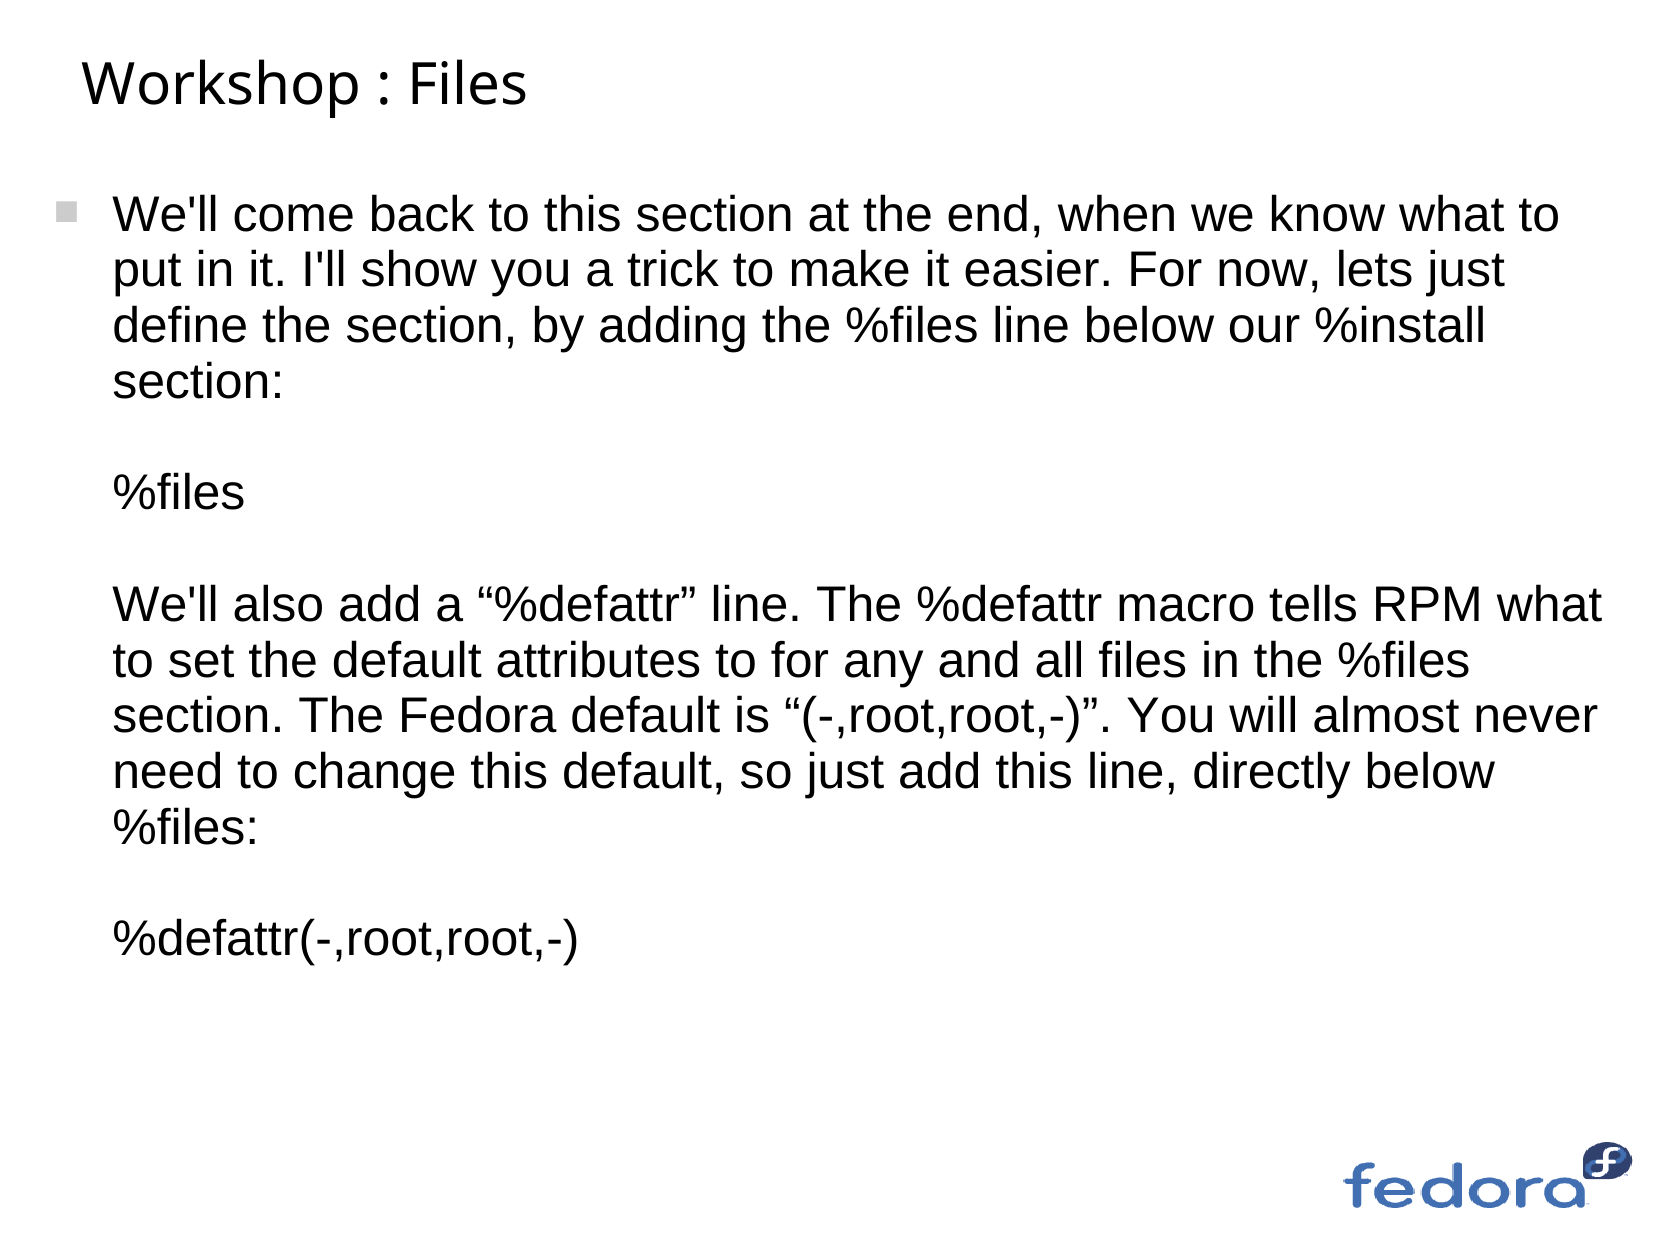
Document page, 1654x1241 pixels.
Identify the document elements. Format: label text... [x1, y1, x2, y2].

picture [1332, 1124, 1651, 1227]
list We'll come back to this section at the end, when we know what to put in it. I'll show you a trick to make it easier. For now, lets just define the section, by adding the %files line below our %install section: %files We'll also add a “%defattr” line. The %defattr macro tells RPM what to set the default attributes to for any and all files in the %files section. The Fedora default is “(-,root,root,-)”. You will almost never need to change this default, so just add this line, directly below %files: %defattr(-,root,root,-) [0, 114, 1625, 1078]
title Workshop : Files [81, 23, 1513, 114]
